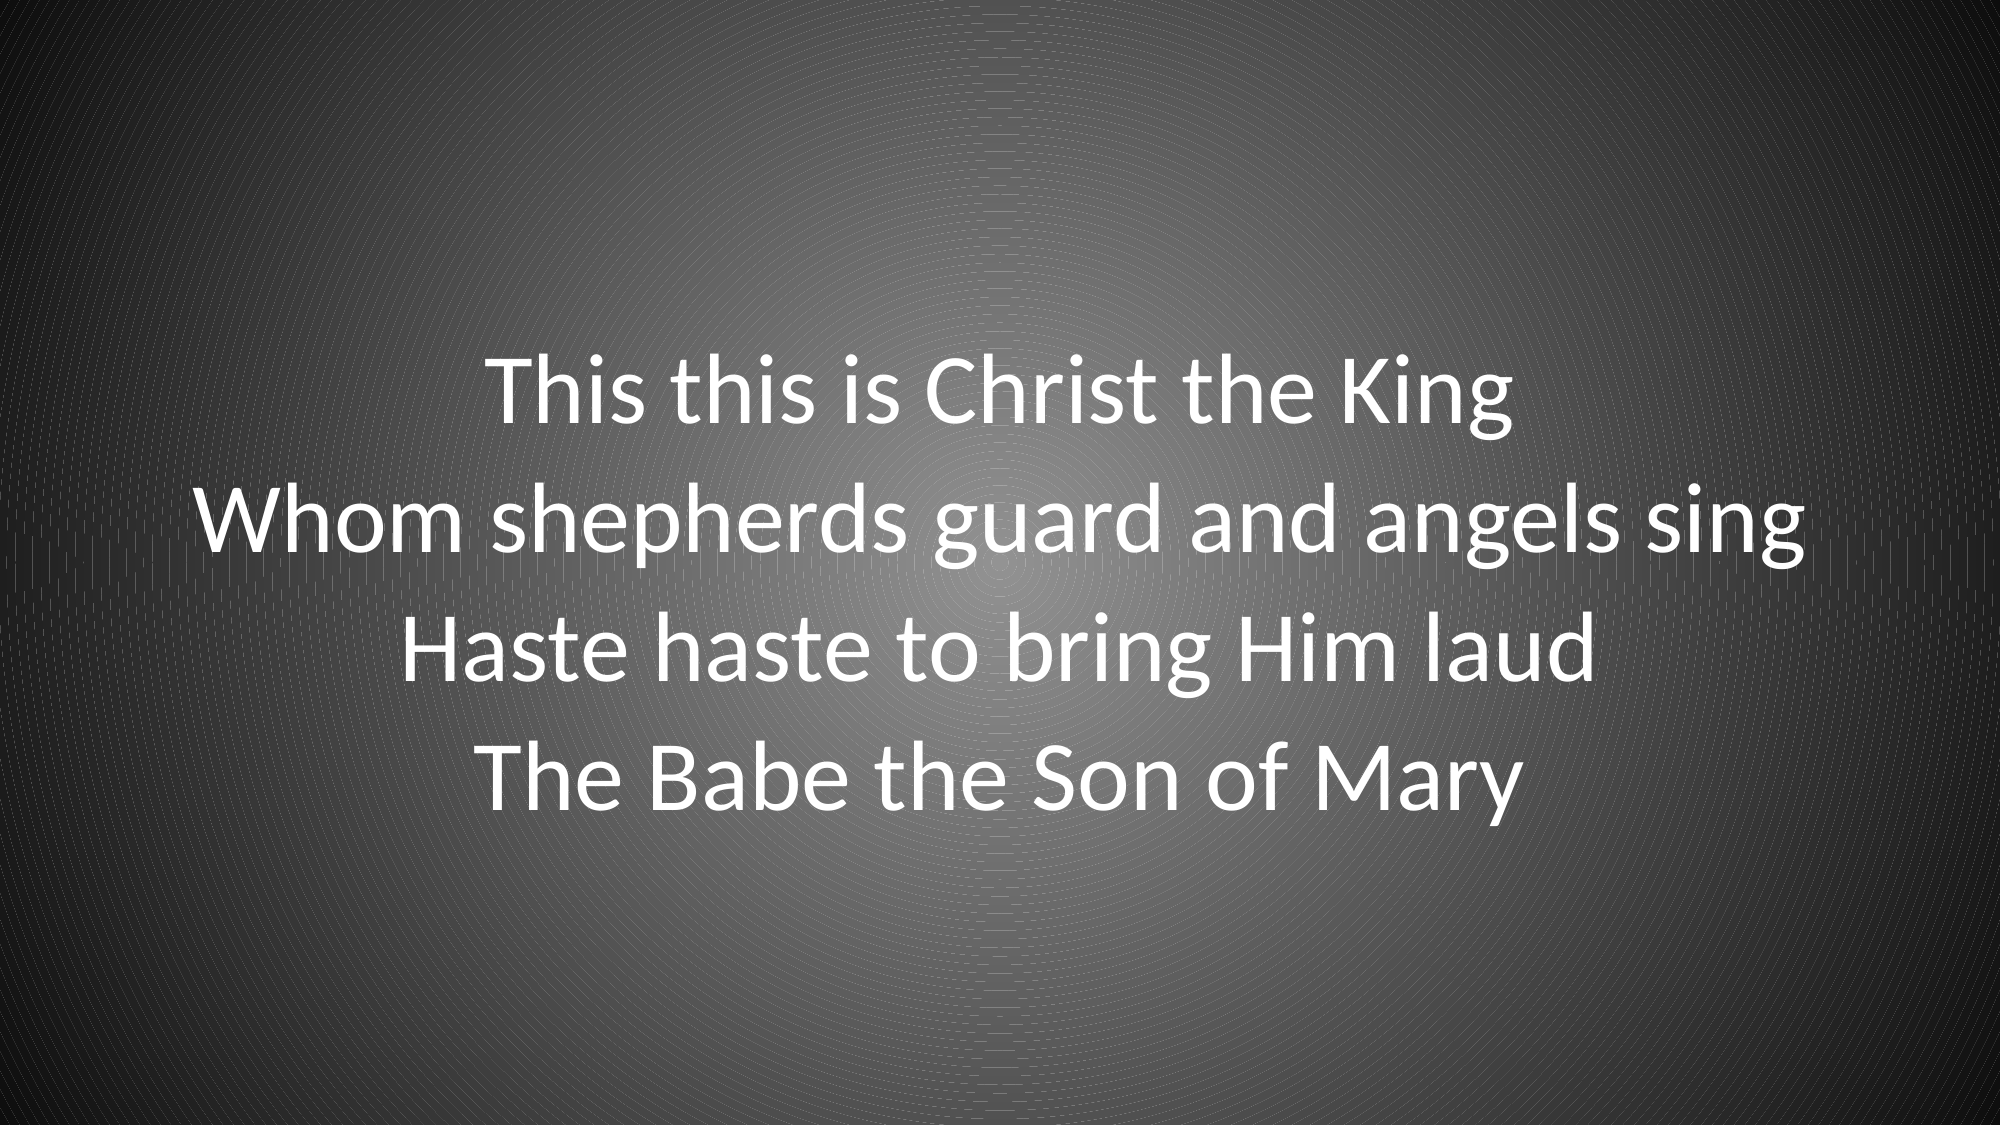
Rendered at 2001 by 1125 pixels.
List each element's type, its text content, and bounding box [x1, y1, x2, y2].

text_box This this is Christ the King Whom shepherds guard and angels sing Haste haste to bring Him laud The Babe the Son of Mary [0, 337, 2000, 1125]
